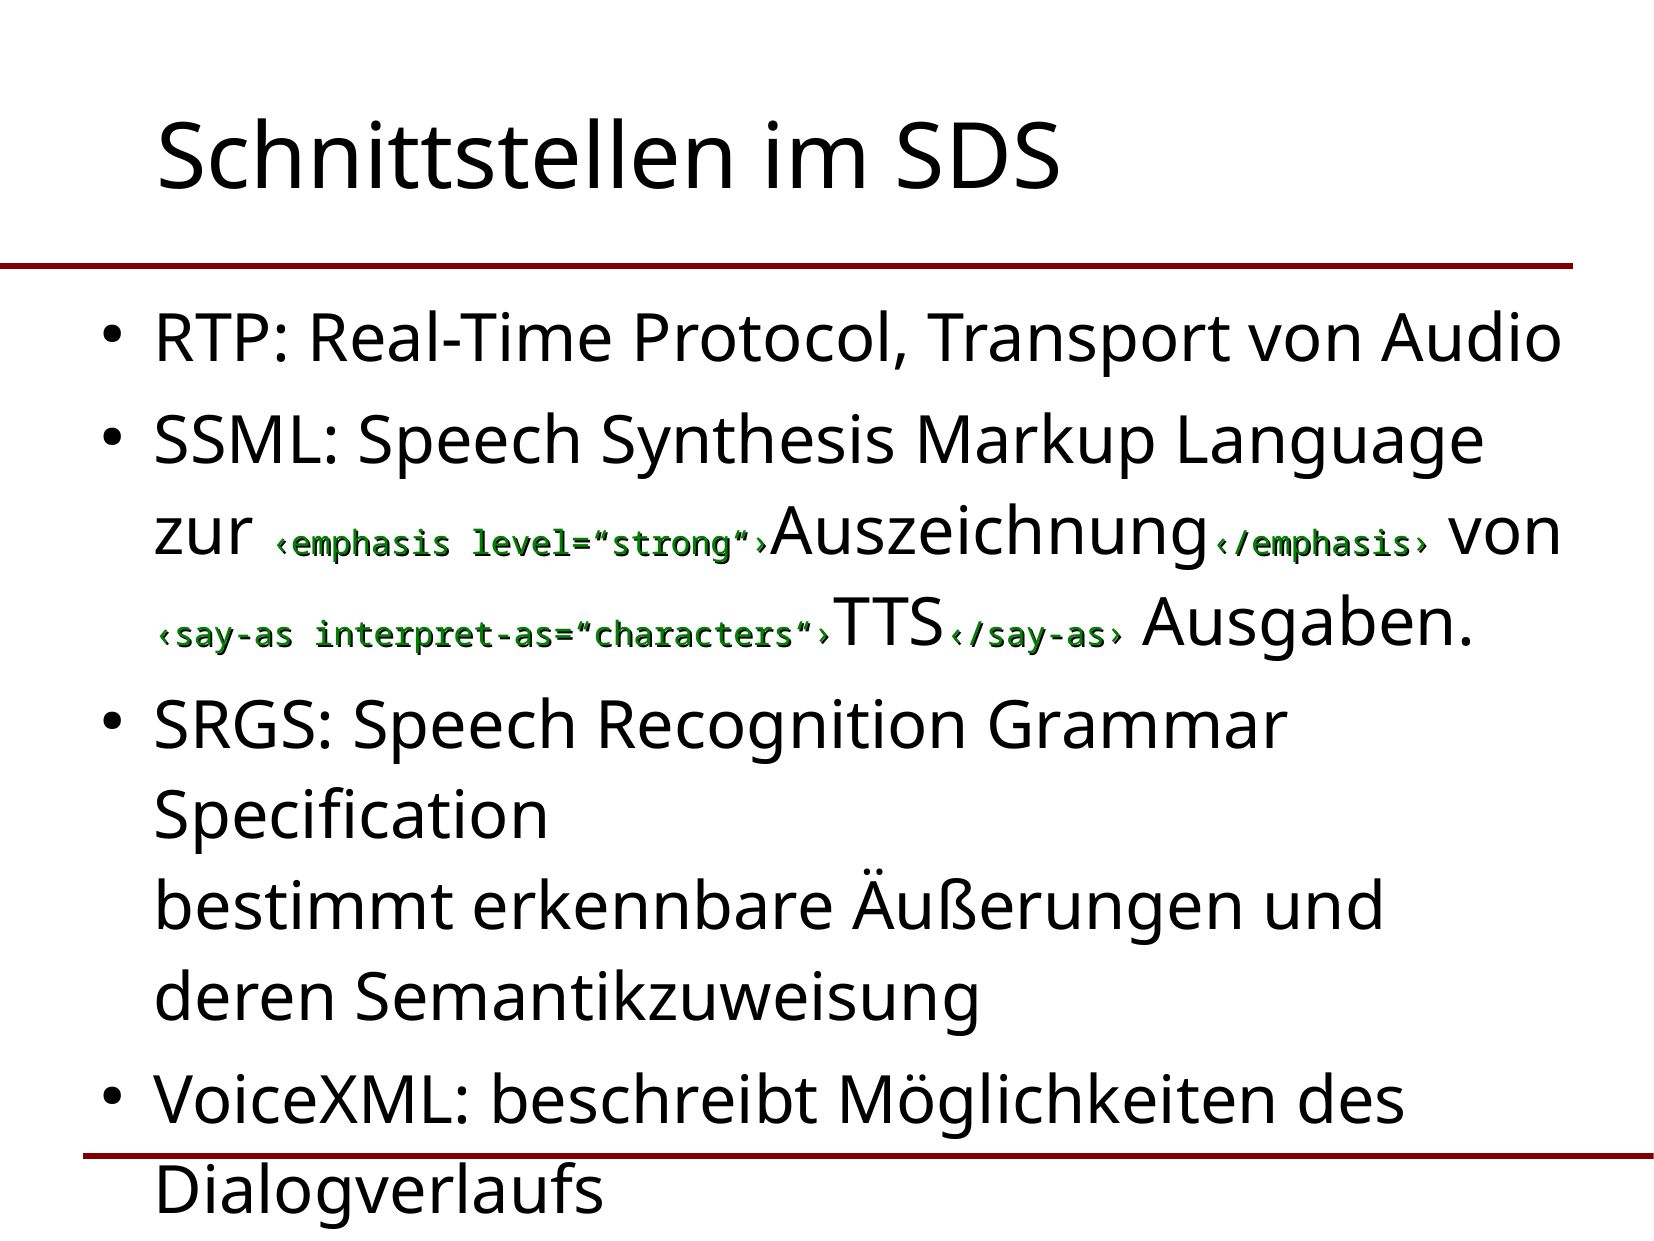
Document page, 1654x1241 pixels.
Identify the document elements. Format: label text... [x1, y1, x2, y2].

title Schnittstellen im SDS [82, 49, 1571, 257]
list RTP: Real-Time Protocol, Transport von Audio SSML: Speech Synthesis Markup Language zur ‹emphasis level=“strong“›Auszeichnung‹/emphasis› von ‹say-as interpret-as=“characters“›TTS‹/say-as› Ausgaben. SRGS: Speech Recognition Grammar Specification bestimmt erkennbare Äußerungen und deren Semantikzuweisung VoiceXML: beschreibt Möglichkeiten des Dialogverlaufs [82, 290, 1571, 1136]
